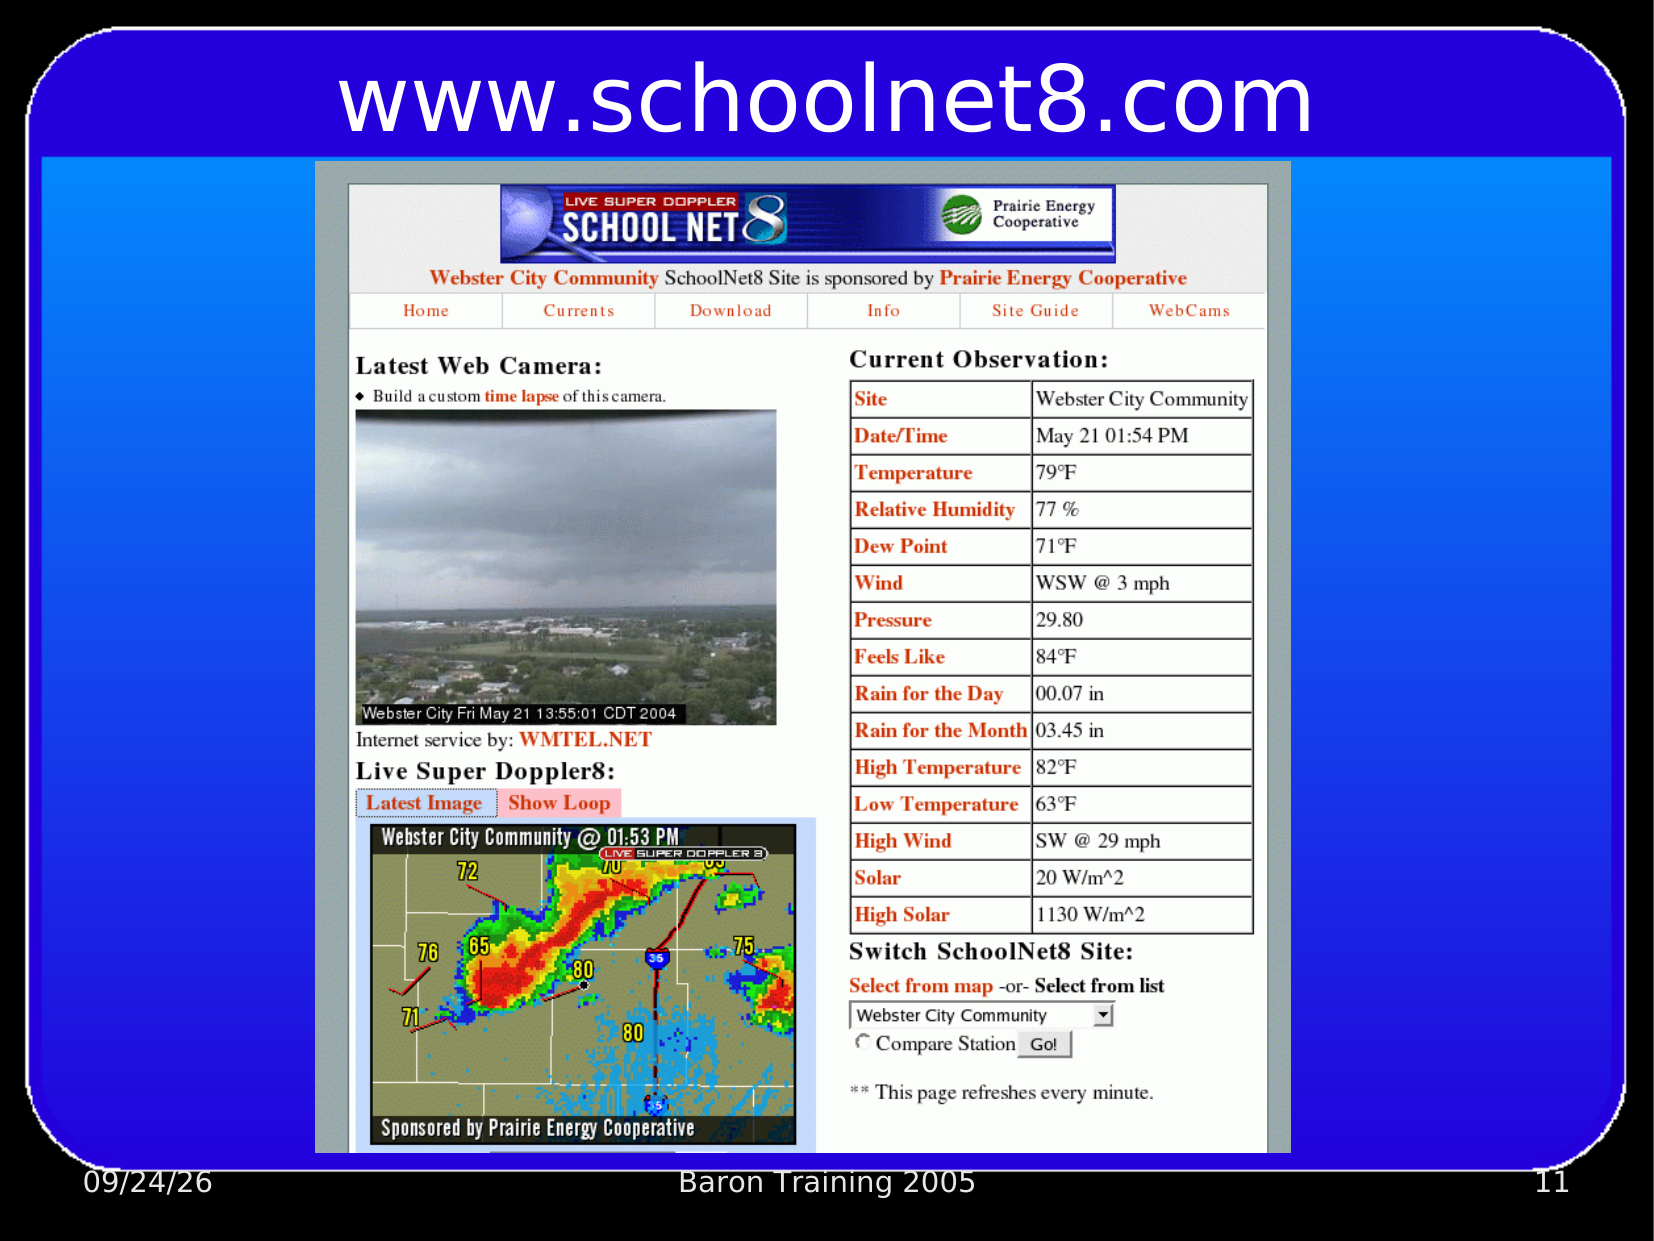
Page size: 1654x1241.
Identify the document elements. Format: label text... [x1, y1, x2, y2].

title www.schoolnet8.com [82, 46, 1571, 154]
picture [0, 0, 1654, 1241]
